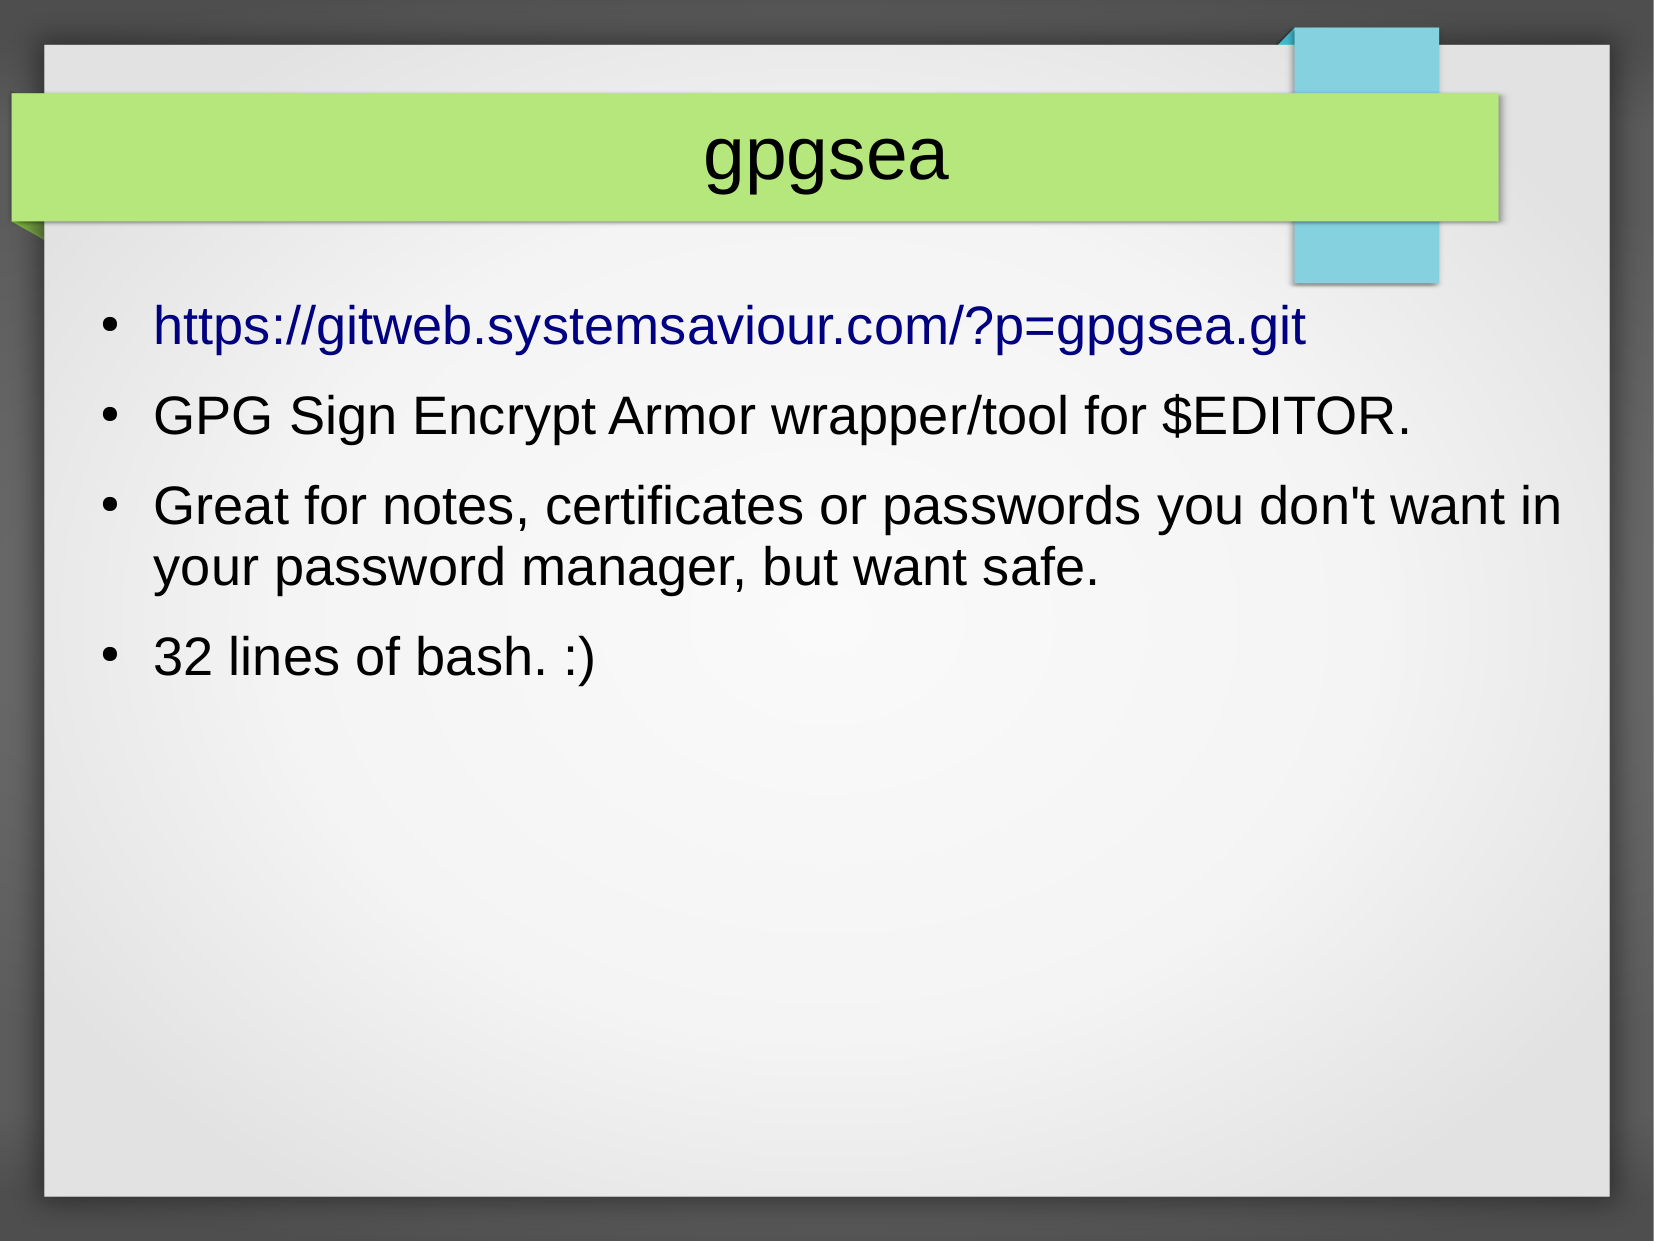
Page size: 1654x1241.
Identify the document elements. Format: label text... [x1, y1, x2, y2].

picture [0, 0, 1654, 1241]
title gpgsea [165, 94, 1489, 213]
list https://gitweb.systemsaviour.com/?p=gpgsea.git GPG Sign Encrypt Armor wrapper/tool for $EDITOR. Great for notes, certificates or passwords you don't want in your password manager, but want safe. 32 lines of bash. :) [82, 295, 1571, 1015]
